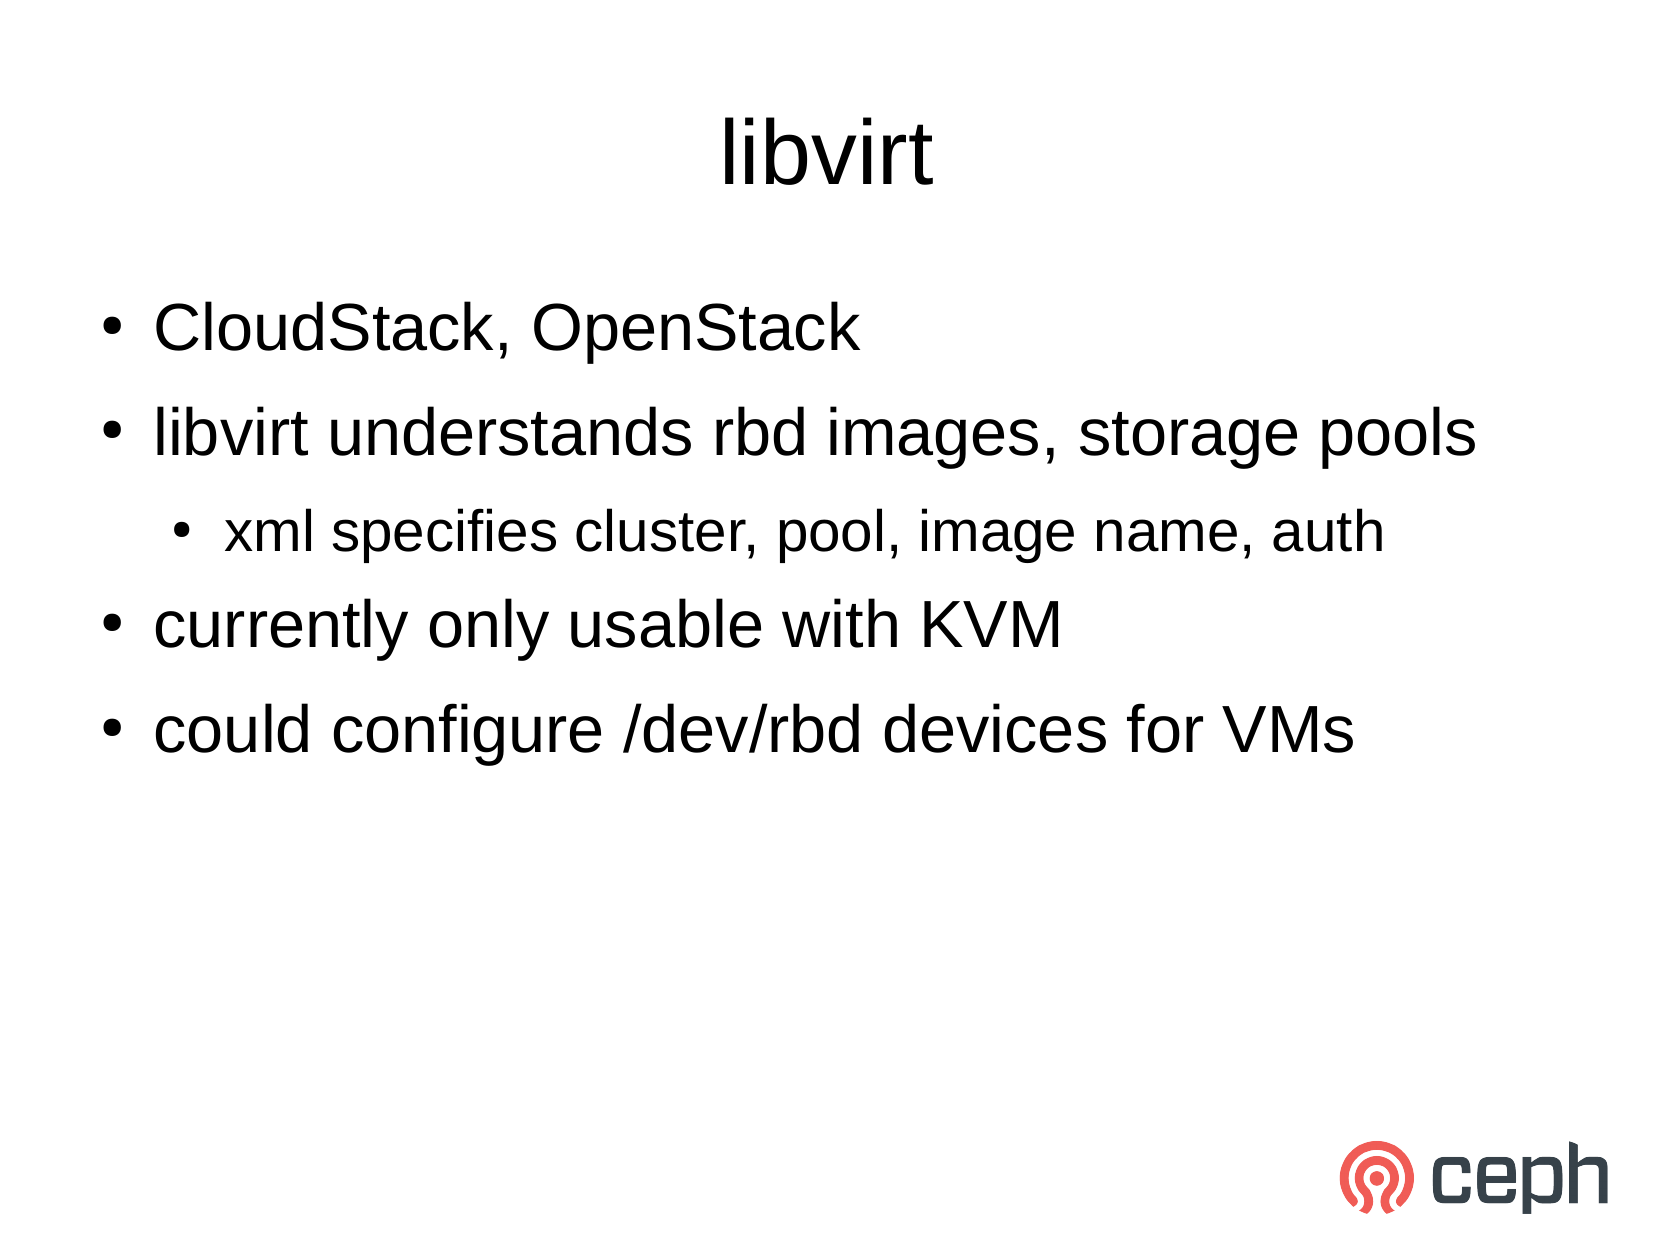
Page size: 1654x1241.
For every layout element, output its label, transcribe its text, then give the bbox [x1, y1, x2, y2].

list CloudStack, OpenStack libvirt understands rbd images, storage pools xml specifies cluster, pool, image name, auth currently only usable with KVM could configure /dev/rbd devices for VMs [82, 290, 1571, 1010]
title libvirt [82, 49, 1571, 257]
picture [1293, 1095, 1654, 1241]
